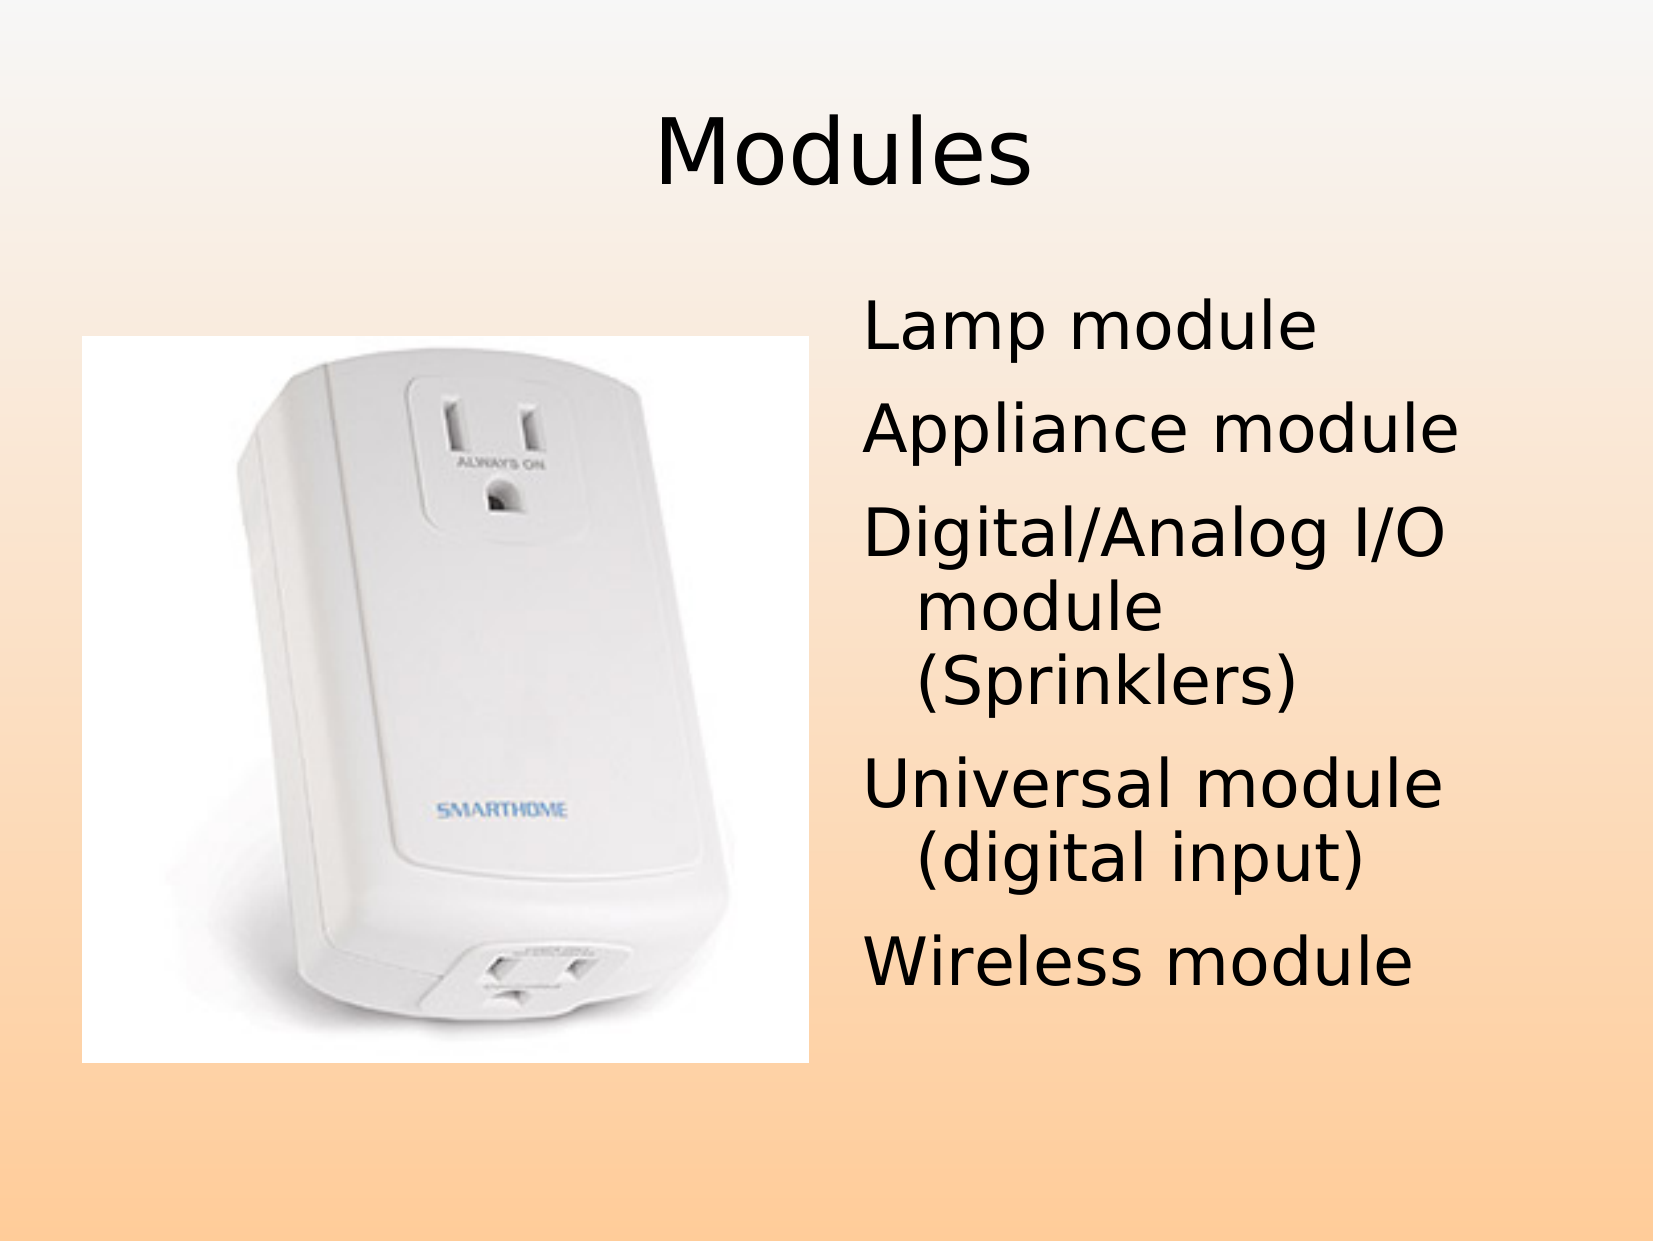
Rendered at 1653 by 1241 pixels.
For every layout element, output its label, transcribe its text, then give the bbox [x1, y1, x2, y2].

picture [82, 336, 809, 1063]
title Modules [82, 49, 1570, 257]
list Lamp module Appliance module Digital/Analog I/O module (Sprinklers) Universal module (digital input) Wireless module [844, 290, 1571, 1109]
